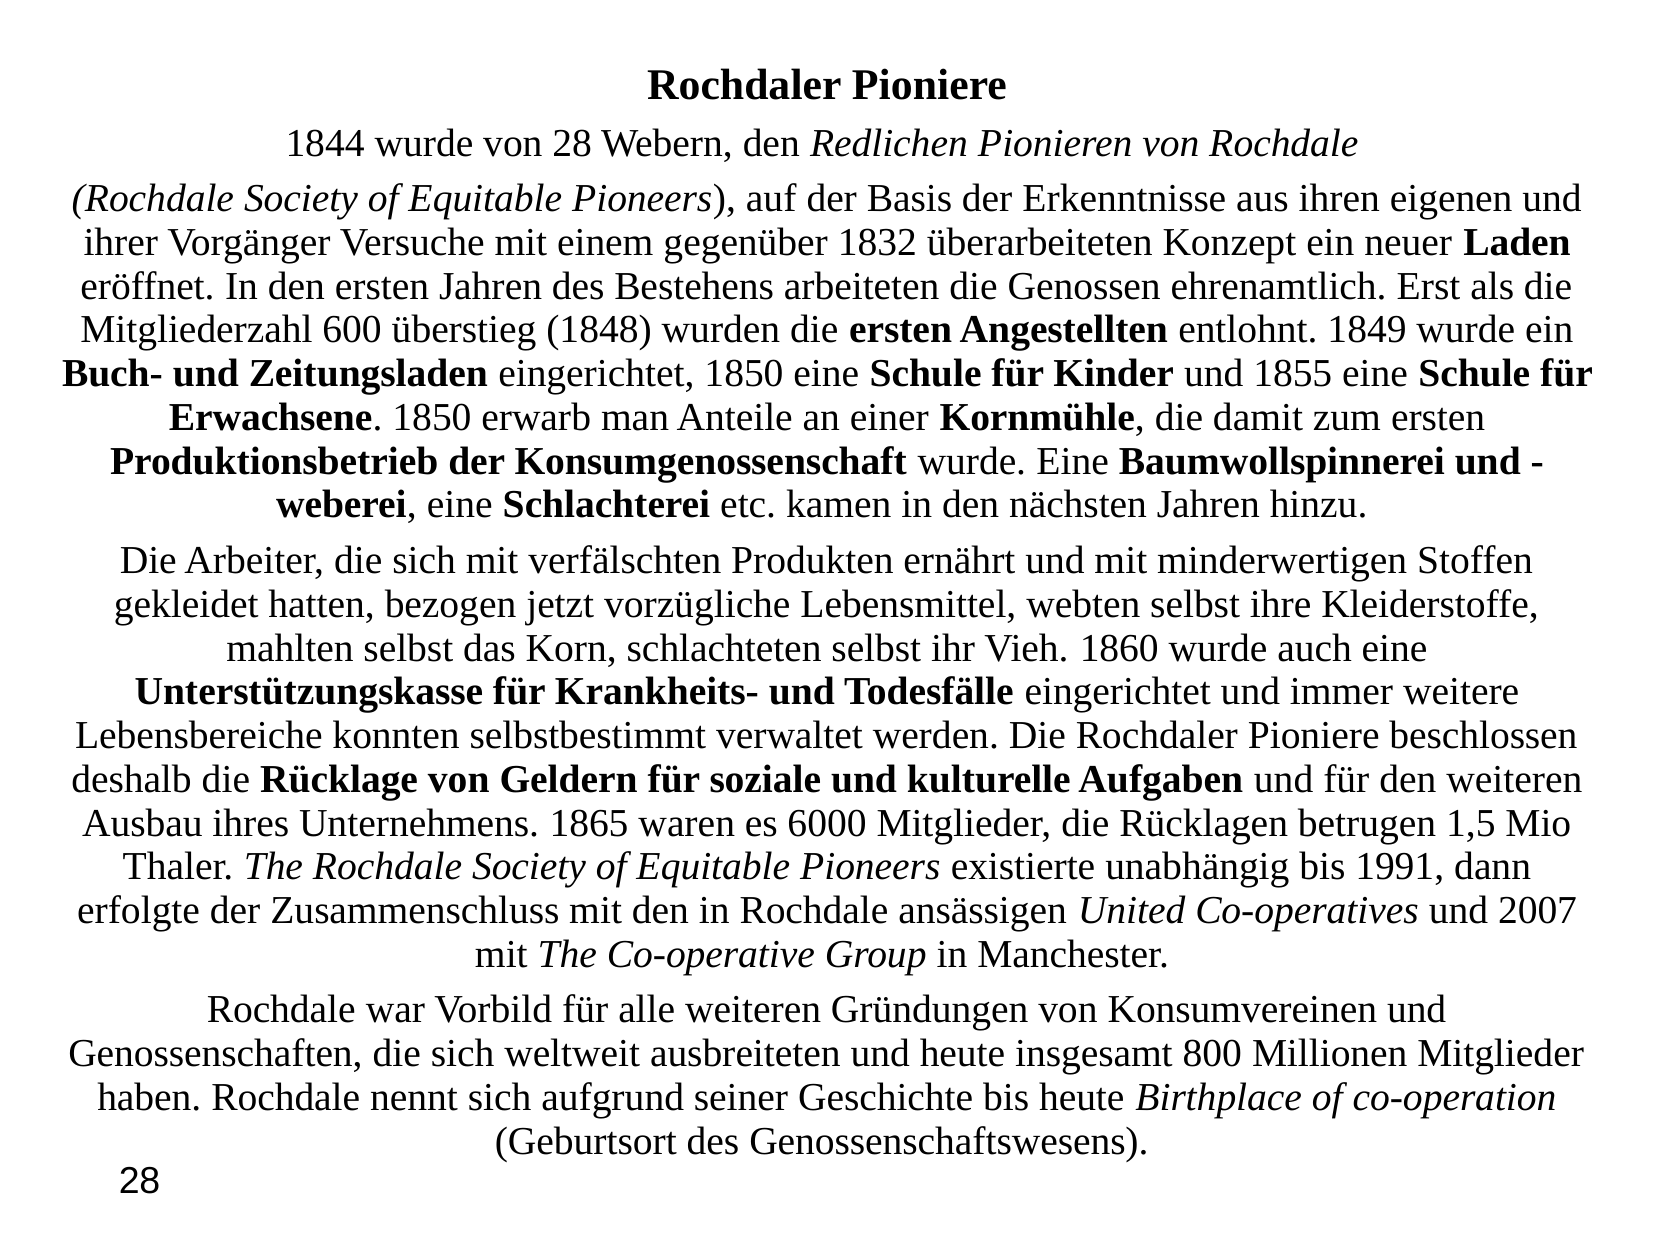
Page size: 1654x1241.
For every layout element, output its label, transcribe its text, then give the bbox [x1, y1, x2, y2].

text_box Rochdaler Pioniere 1844 wurde von 28 Webern, den Redlichen Pionieren von Rochdale (Rochdale Society of Equitable Pioneers), auf der Basis der Erkenntnisse aus ihren eigenen und ihrer Vorgänger Versuche mit einem gegenüber 1832 überarbeiteten Konzept ein neuer Laden eröffnet. In den ersten Jahren des Bestehens arbeiteten die Genossen ehrenamtlich. Erst als die Mitgliederzahl 600 überstieg (1848) wurden die ersten Angestellten entlohnt. 1849 wurde ein Buch- und Zeitungsladen eingerichtet, 1850 eine Schule für Kinder und 1855 eine Schule für Erwachsene. 1850 erwarb man Anteile an einer Kornmühle, die damit zum ersten Produktionsbetrieb der Konsumgenossenschaft wurde. Eine Baumwollspinnerei und -weberei, eine Schlachterei etc. kamen in den nächsten Jahren hinzu. Die Arbeiter, die sich mit verfälschten Produkten ernährt und mit minderwertigen Stoffen gekleidet hatten, bezogen jetzt vorzügliche Lebensmittel, webten selbst ihre Kleiderstoffe, mahlten selbst das Korn, schlachteten selbst ihr Vieh. 1860 wurde auch eine Unterstützungskasse für Krankheits- und Todesfälle eingerichtet und immer weitere Lebensbereiche konnten selbstbestimmt verwaltet werden. Die Rochdaler Pioniere beschlossen deshalb die Rücklage von Geldern für soziale und kulturelle Aufgaben und für den weiteren Ausbau ihres Unternehmens. 1865 waren es 6000 Mitglieder, die Rücklagen betrugen 1,5 Mio Thaler. The Rochdale Society of Equitable Pioneers existierte unabhängig bis 1991, dann erfolgte der Zusammenschluss mit den in Rochdale ansässigen United Co-operatives und 2007 mit The Co-operative Group in Manchester. Rochdale war Vorbild für alle weiteren Gründungen von Konsumvereinen und Genossenschaften, die sich weltweit ausbreiteten und heute insgesamt 800 Millionen Mitglieder haben. Rochdale nennt sich aufgrund seiner Geschichte bis heute Birthplace of co-operation (Geburtsort des Genossenschaftswesens). [47, 53, 1613, 1171]
text_box <Nummer> [104, 1152, 322, 1223]
